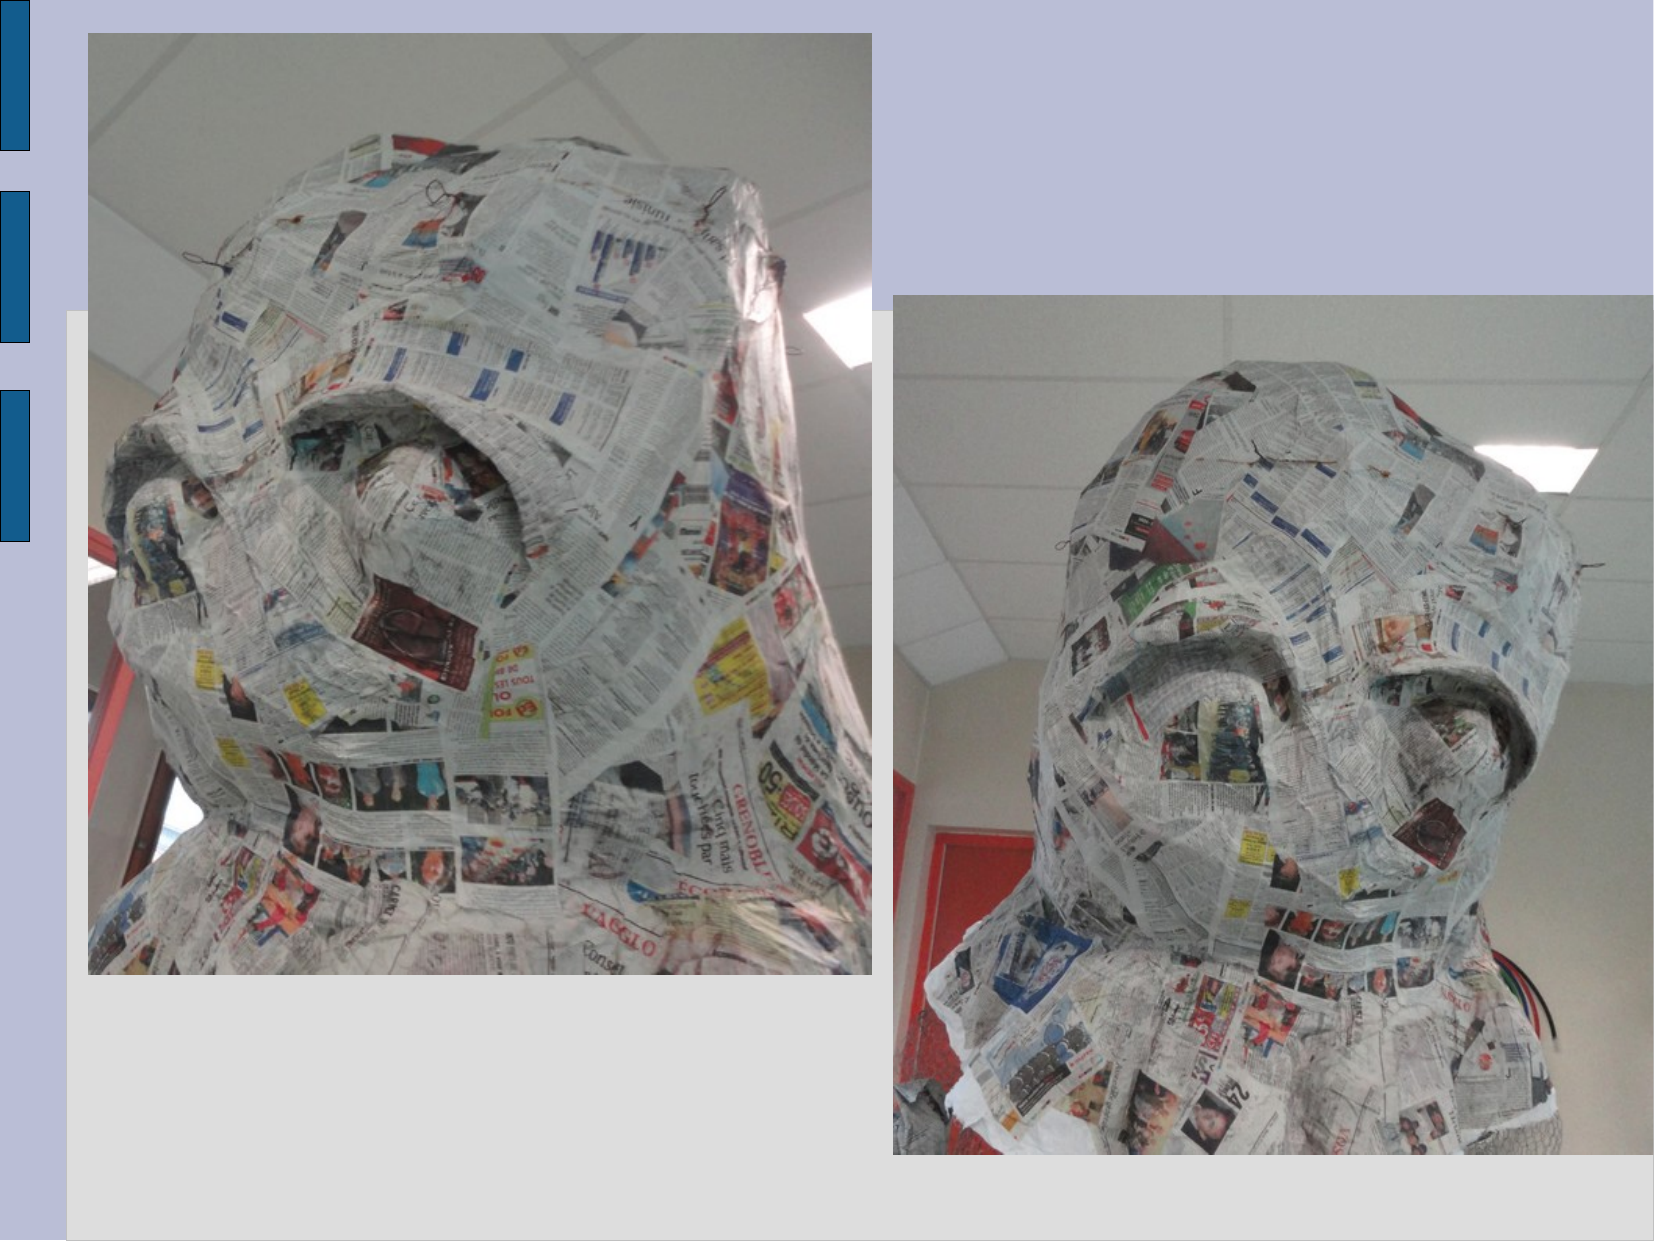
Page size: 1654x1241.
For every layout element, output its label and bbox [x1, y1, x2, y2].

picture [893, 295, 1654, 1155]
picture [88, 33, 872, 975]
